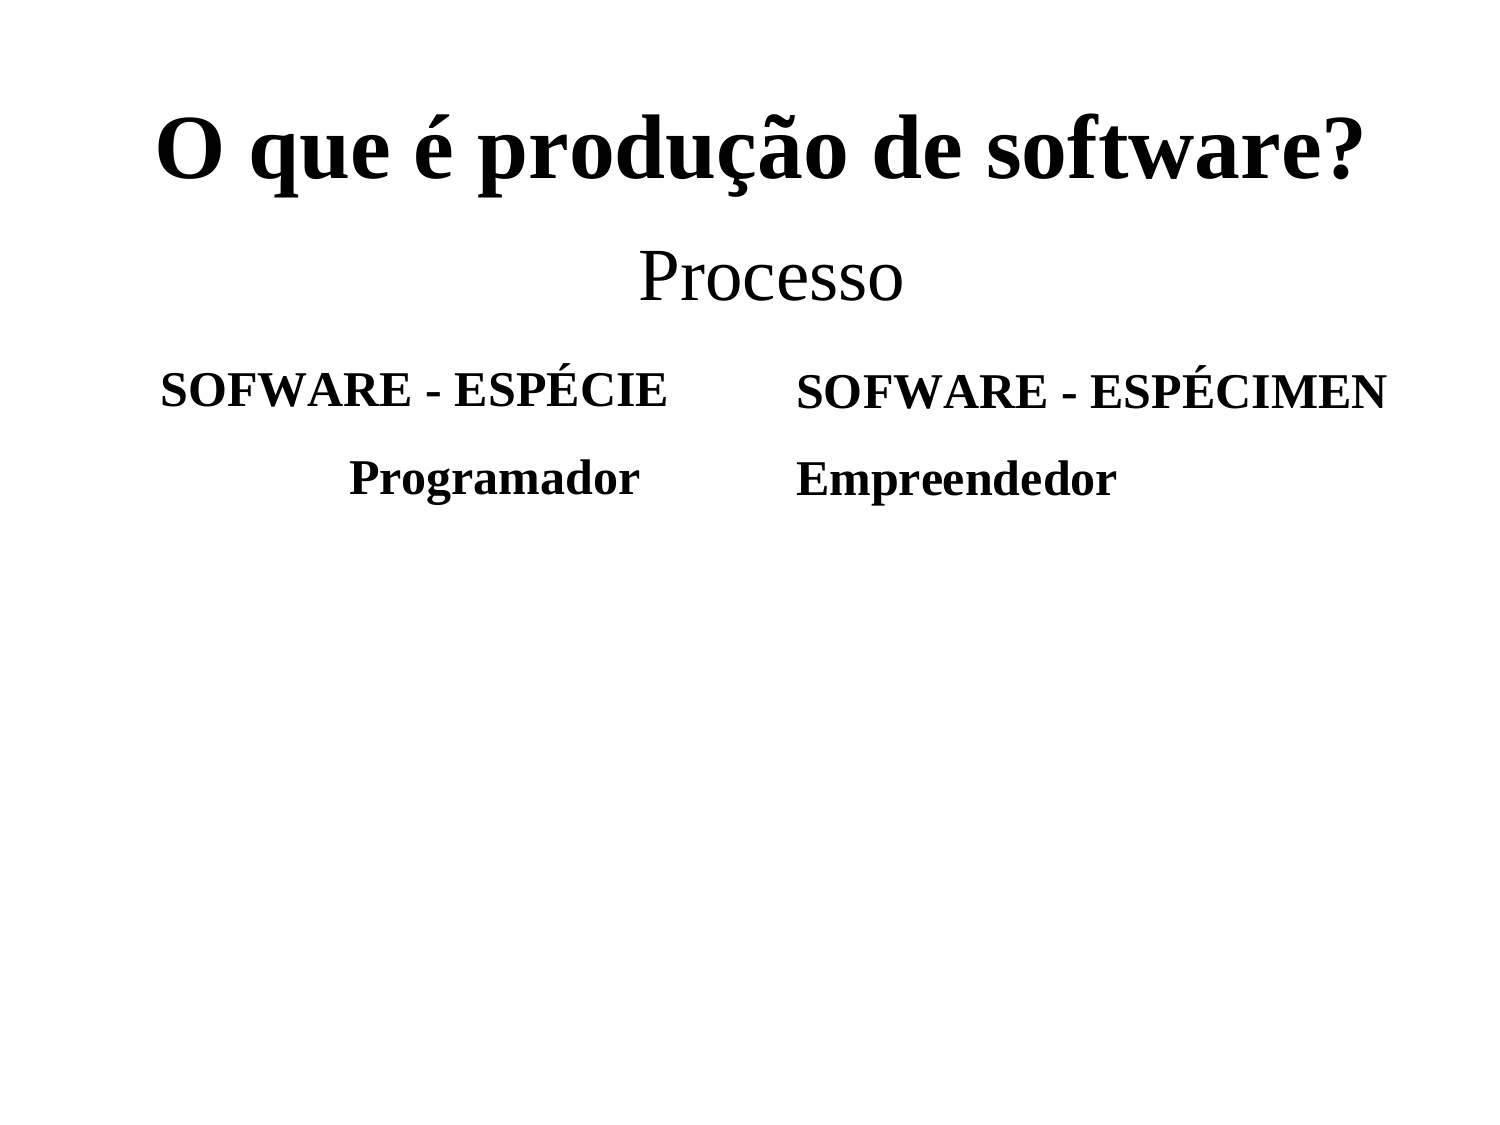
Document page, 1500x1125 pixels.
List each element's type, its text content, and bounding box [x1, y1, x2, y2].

title O que é produção de software? [68, 78, 1456, 218]
text_box SOFWARE - ESPÉCIE Programador: 1- Escreve código fonte de programas componentes 2- Compila fontes para cada plataforma alvo (build) 3-Depura e evolui os fontes no ciclo de vida da espécie [91, 322, 703, 1125]
text_box Processo [522, 228, 1022, 317]
text_box SOFWARE - ESPÉCIMEN Empreendedor: 1- Especifica software segundo demanda. 2- Build + licença = matriz de “produto” (sw executável) 3- Credencia fornecedores e serviços. [780, 324, 1421, 1040]
